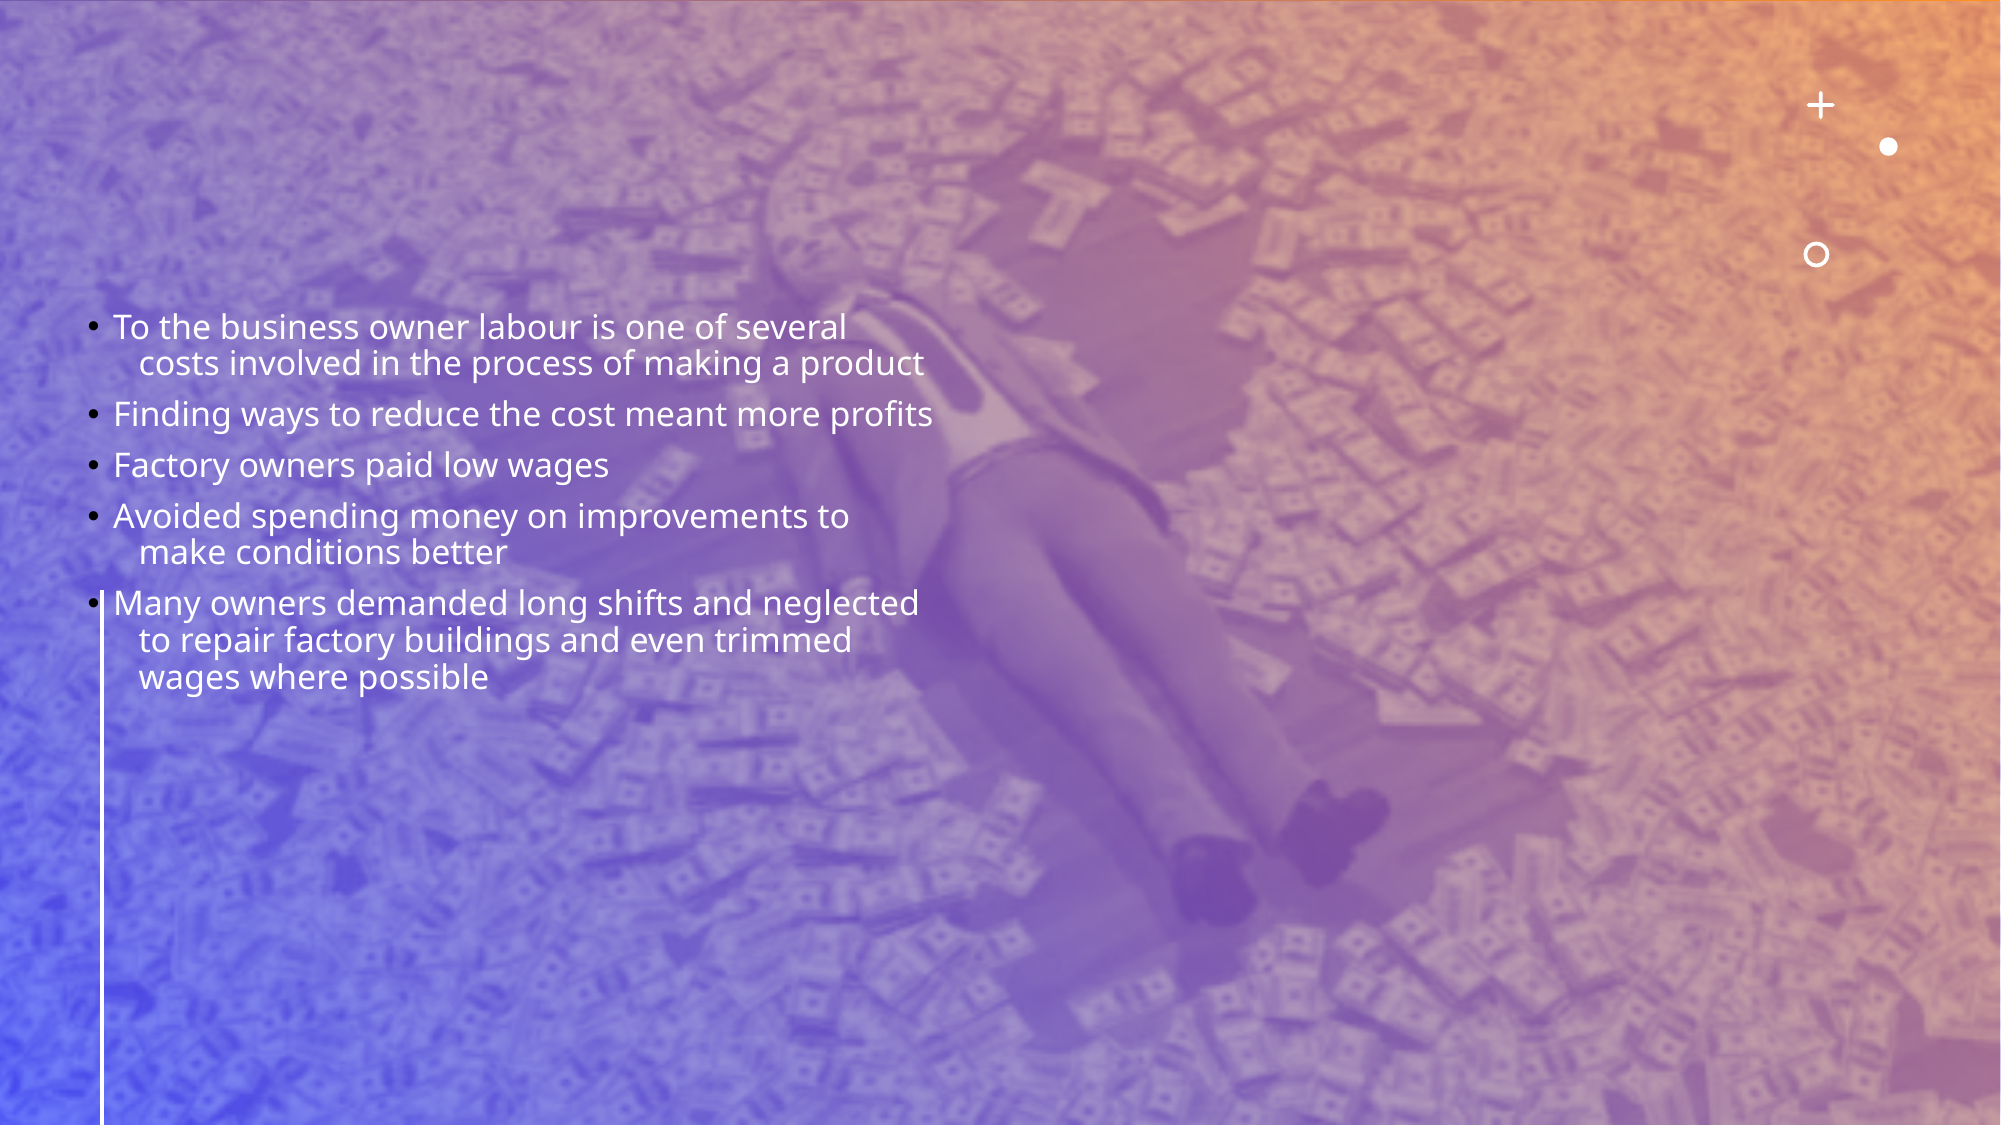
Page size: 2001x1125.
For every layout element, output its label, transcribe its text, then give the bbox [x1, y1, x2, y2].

text_box [1806, 90, 1835, 120]
text_box [1879, 137, 1898, 156]
text_box [1803, 241, 1830, 268]
list To the business owner labour is one of several costs involved in the process of making a product Finding ways to reduce the cost meant more profits Factory owners paid low wages Avoided spending money on improvements to make conditions better Many owners demanded long shifts and neglected to repair factory buildings and even trimmed wages where possible [72, 302, 953, 764]
picture [0, 1, 2000, 1125]
